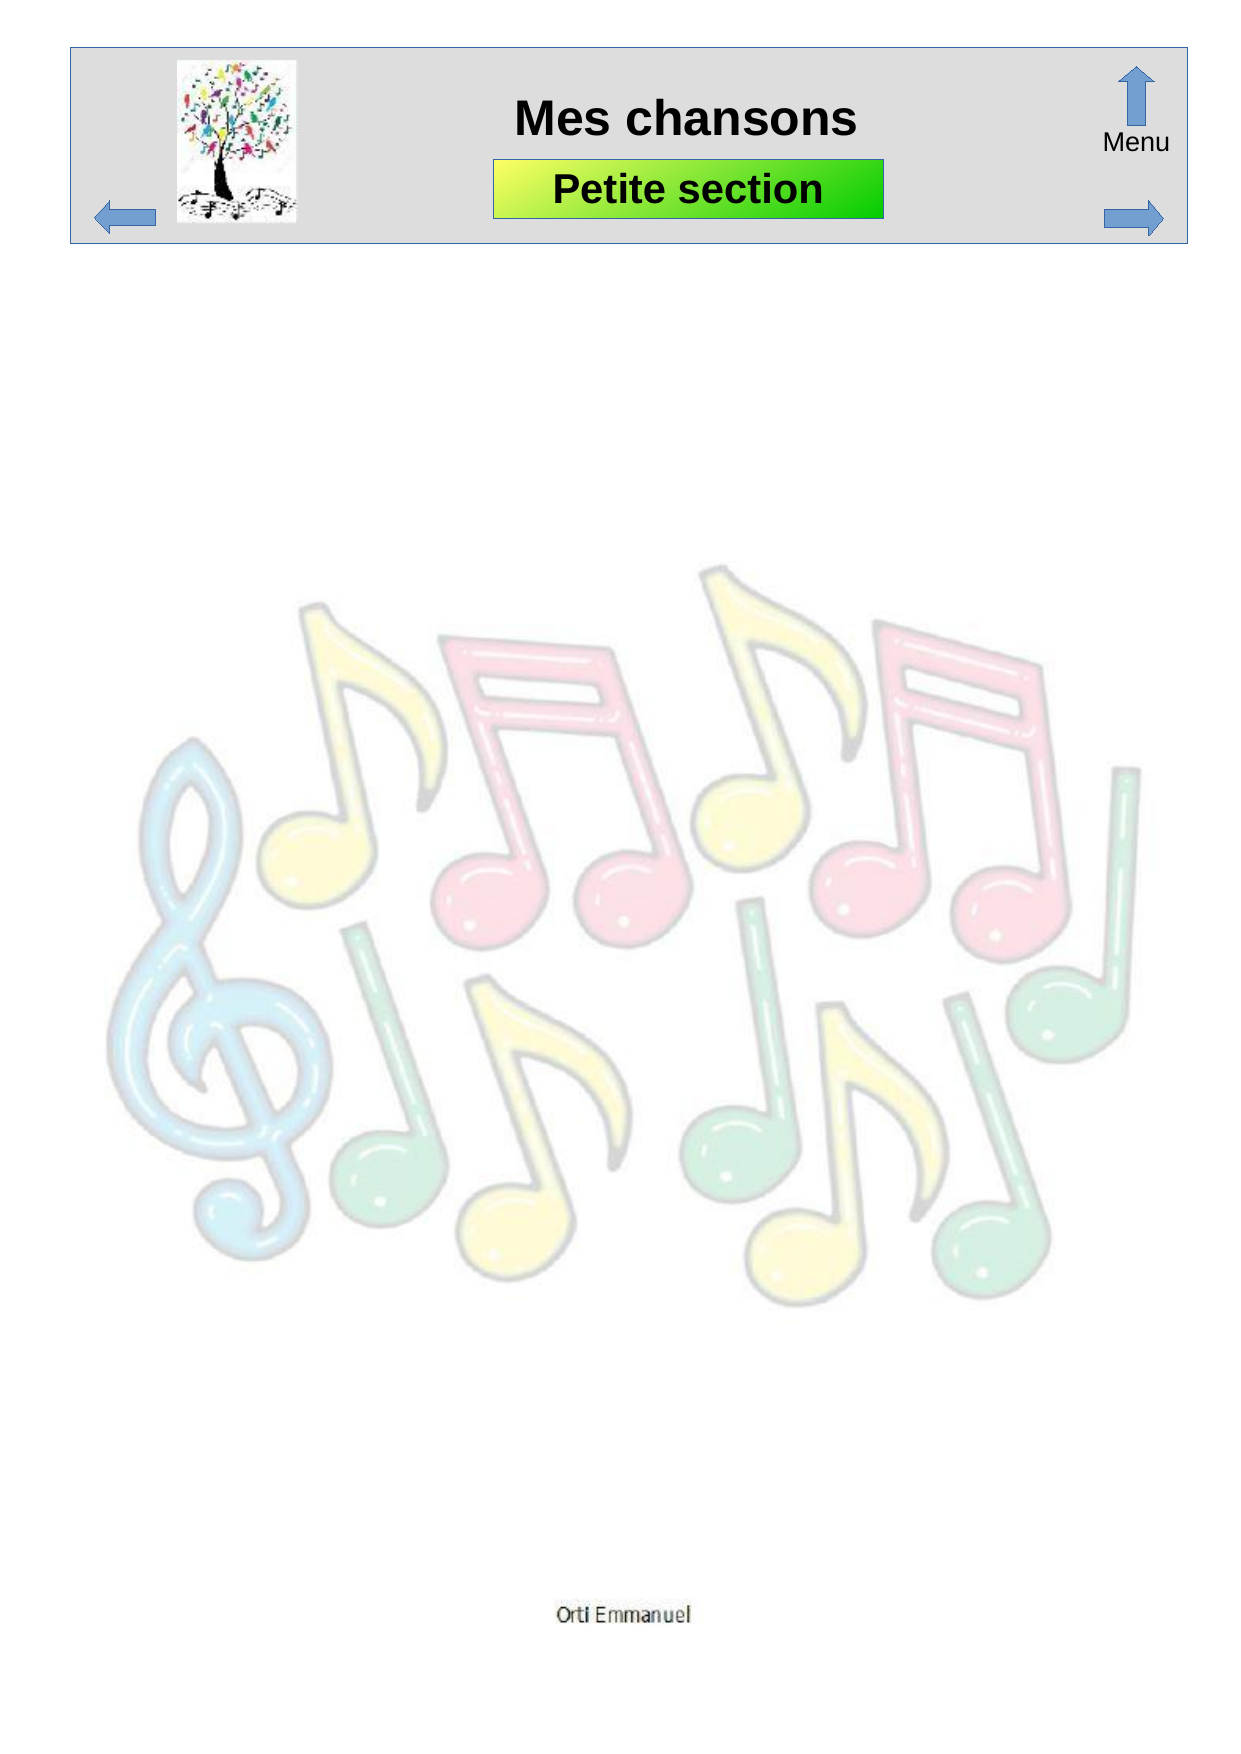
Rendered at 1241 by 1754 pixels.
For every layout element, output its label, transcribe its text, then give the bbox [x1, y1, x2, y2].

text_box Petite section [493, 159, 884, 219]
text_box Mes chansons [70, 47, 1188, 244]
picture [177, 60, 298, 225]
text_box [1104, 200, 1164, 236]
picture [79, 549, 1182, 1629]
text_box [94, 200, 156, 234]
text_box Menu [1118, 66, 1155, 126]
